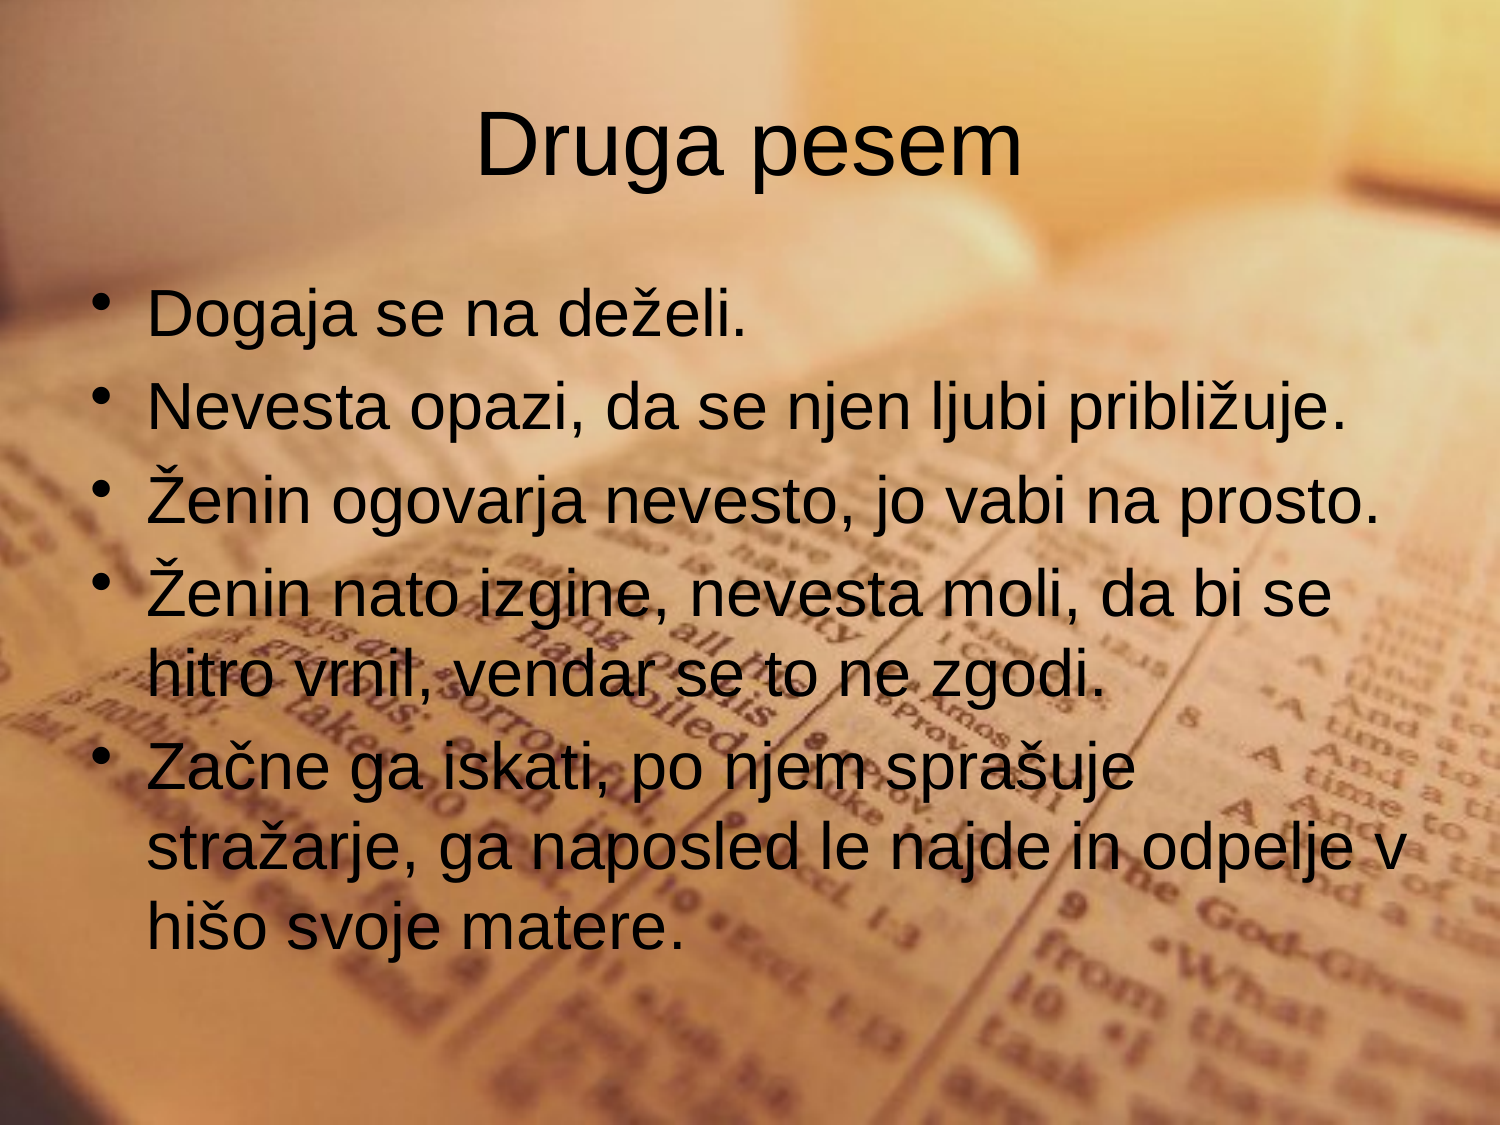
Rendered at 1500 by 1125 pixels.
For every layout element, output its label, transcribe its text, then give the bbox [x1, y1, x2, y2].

picture [0, 0, 1500, 1125]
title Druga pesem [75, 45, 1425, 233]
list Dogaja se na deželi. Nevesta opazi, da se njen ljubi približuje. Ženin ogovarja nevesto, jo vabi na prosto. Ženin nato izgine, nevesta moli, da bi se hitro vrnil, vendar se to ne zgodi. Začne ga iskati, po njem sprašuje stražarje, ga naposled le najde in odpelje v hišo svoje matere. [75, 262, 1425, 1005]
